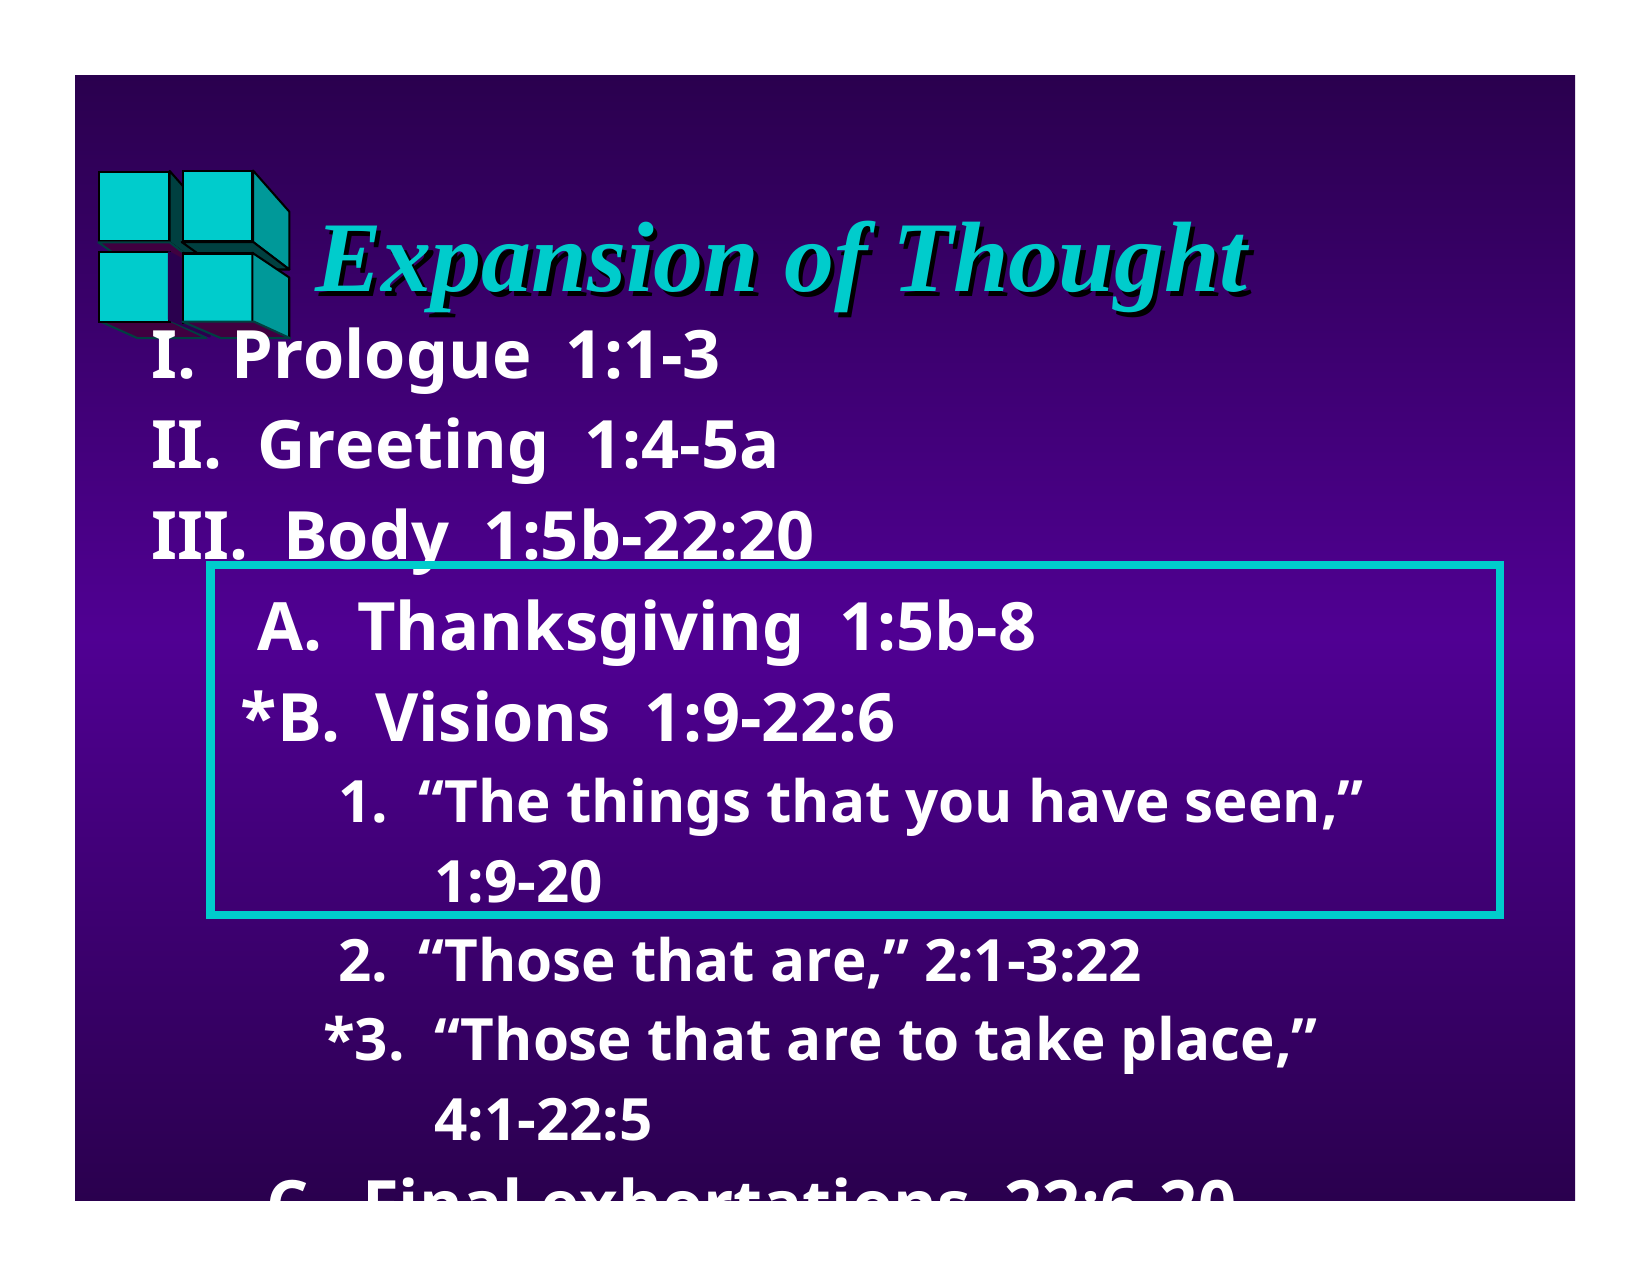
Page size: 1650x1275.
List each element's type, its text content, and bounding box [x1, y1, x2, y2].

list I. Prologue 1:1-3 II. Greeting 1:4-5a III. Body 1:5b-22:20 A. Thanksgiving 1:5b-8 *B. Visions 1:9-22:6 1. “The things that you have seen,” 1:9-20 2. “Those that are,” 2:1-3:22 *3. “Those that are to take place,” 4:1-22:5 C. Final exhortations 22:6-20 IV. Closing salutation 22:21 [137, 299, 1513, 1265]
title Expansion of Thought [299, 153, 1463, 299]
